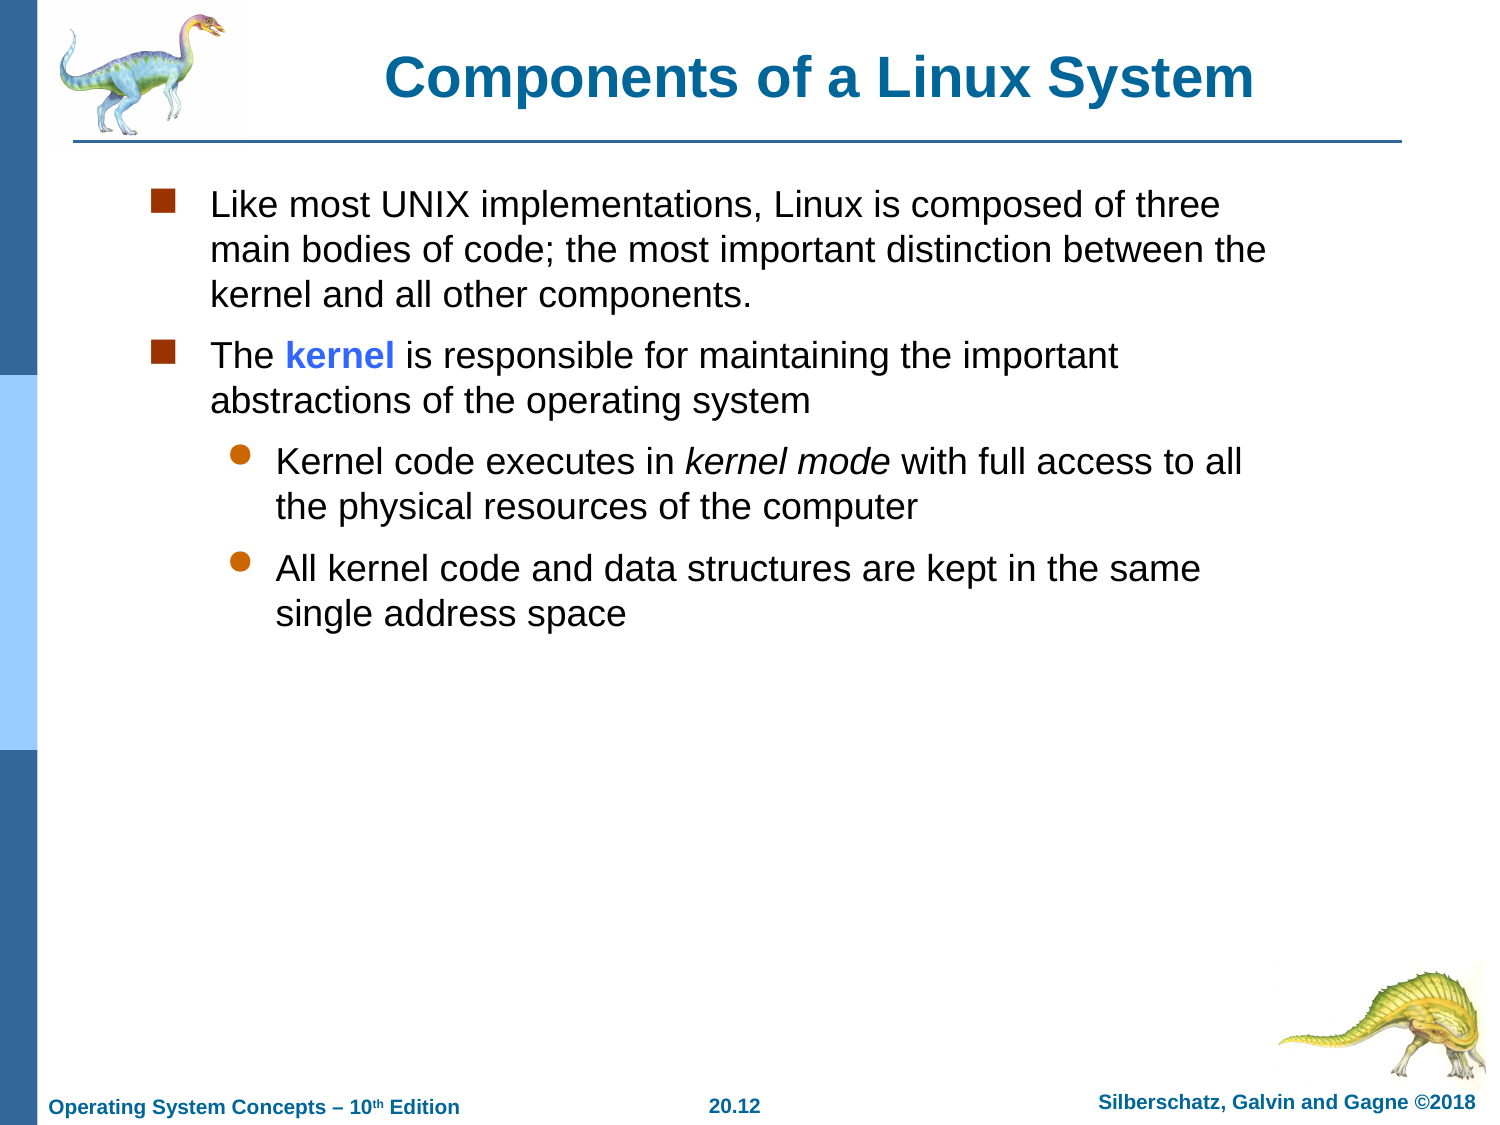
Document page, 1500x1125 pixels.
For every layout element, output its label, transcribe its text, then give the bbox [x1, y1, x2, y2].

picture [1415, 1094, 1423, 1099]
title Components of a Linux System [186, 9, 1455, 117]
list Like most UNIX implementations, Linux is composed of three main bodies of code; the most important distinction between the kernel and all other components. The kernel is responsible for maintaining the important abstractions of the operating system Kernel code executes in kernel mode with full access to all the physical resources of the computer All kernel code and data structures are kept in the same single address space [138, 172, 1284, 937]
picture [1275, 959, 1486, 1090]
picture [46, 0, 243, 149]
